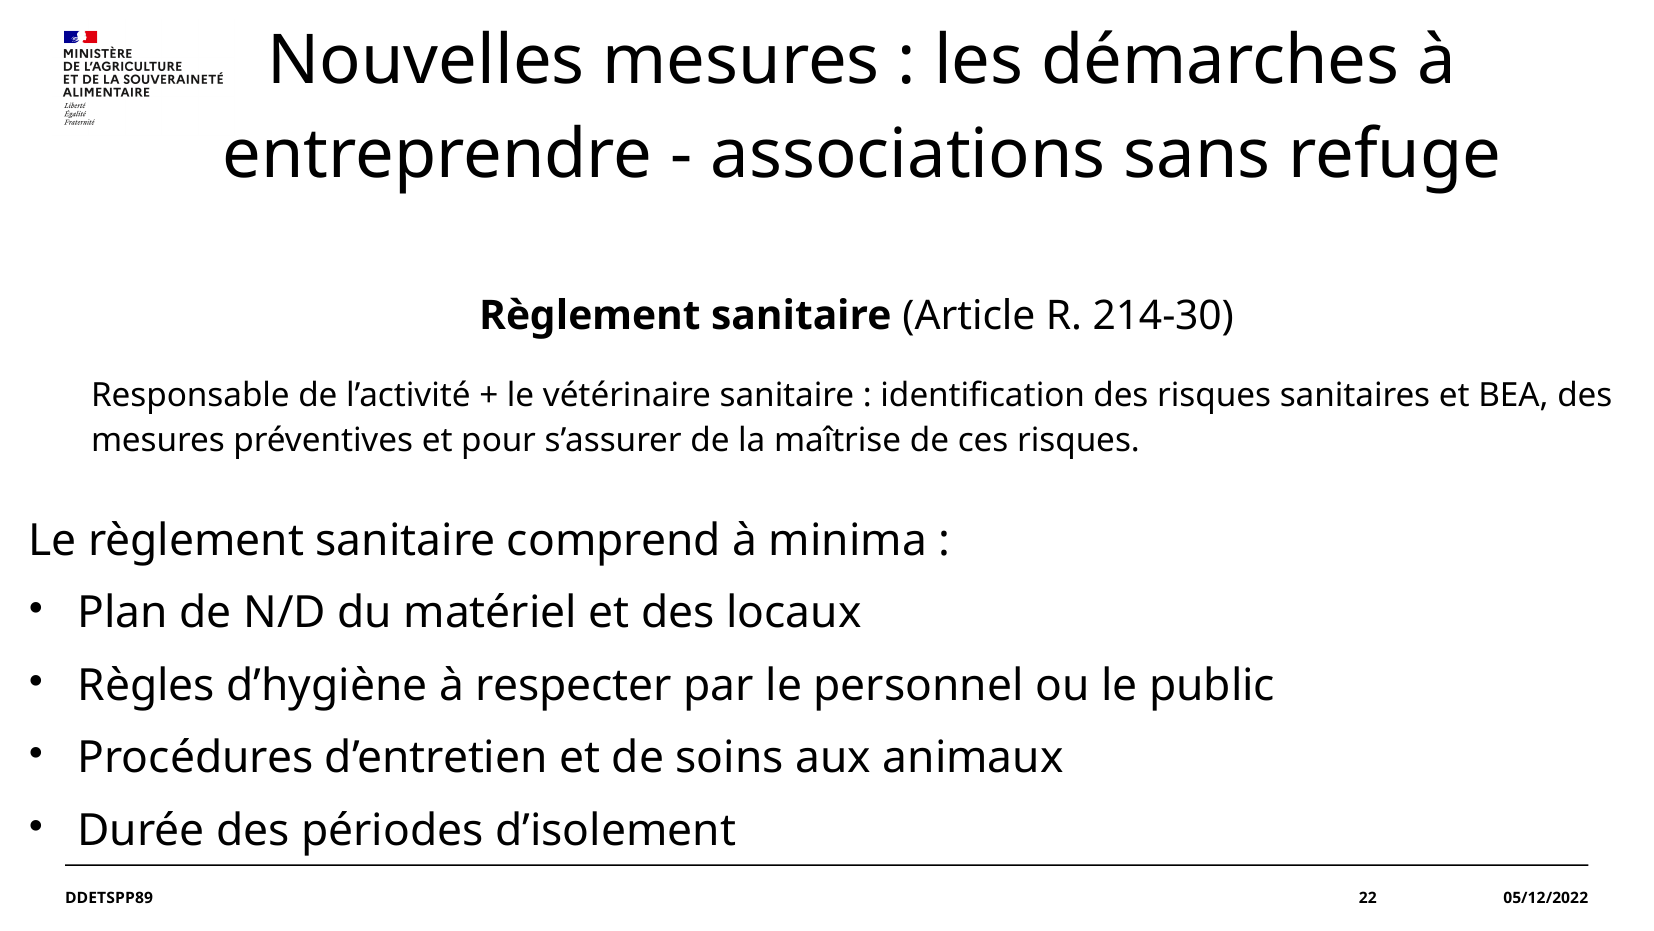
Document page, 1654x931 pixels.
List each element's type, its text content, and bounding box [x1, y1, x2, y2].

footer DDETSPP89 [65, 864, 1132, 931]
title Nouvelles mesures : les démarches à entreprendre - associations sans refuge [0, 9, 1654, 178]
slide_number 22 [1132, 864, 1377, 931]
slide_number 05/12/2022 [1377, 864, 1589, 931]
list Règlement sanitaire (Article R. 214-30) Responsable de l’activité + le vétérinaire sanitaire : identification des risques sanitaires et BEA, des mesures préventives et pour s’assurer de la maîtrise de ces risques. Le règlement sanitaire comprend à minima : Plan de N/D du matériel et des locaux Règles d’hygiène à respecter par le personnel ou le public Procédures d’entretien et de soins aux animaux Durée des périodes d’isolement [28, 211, 1623, 857]
